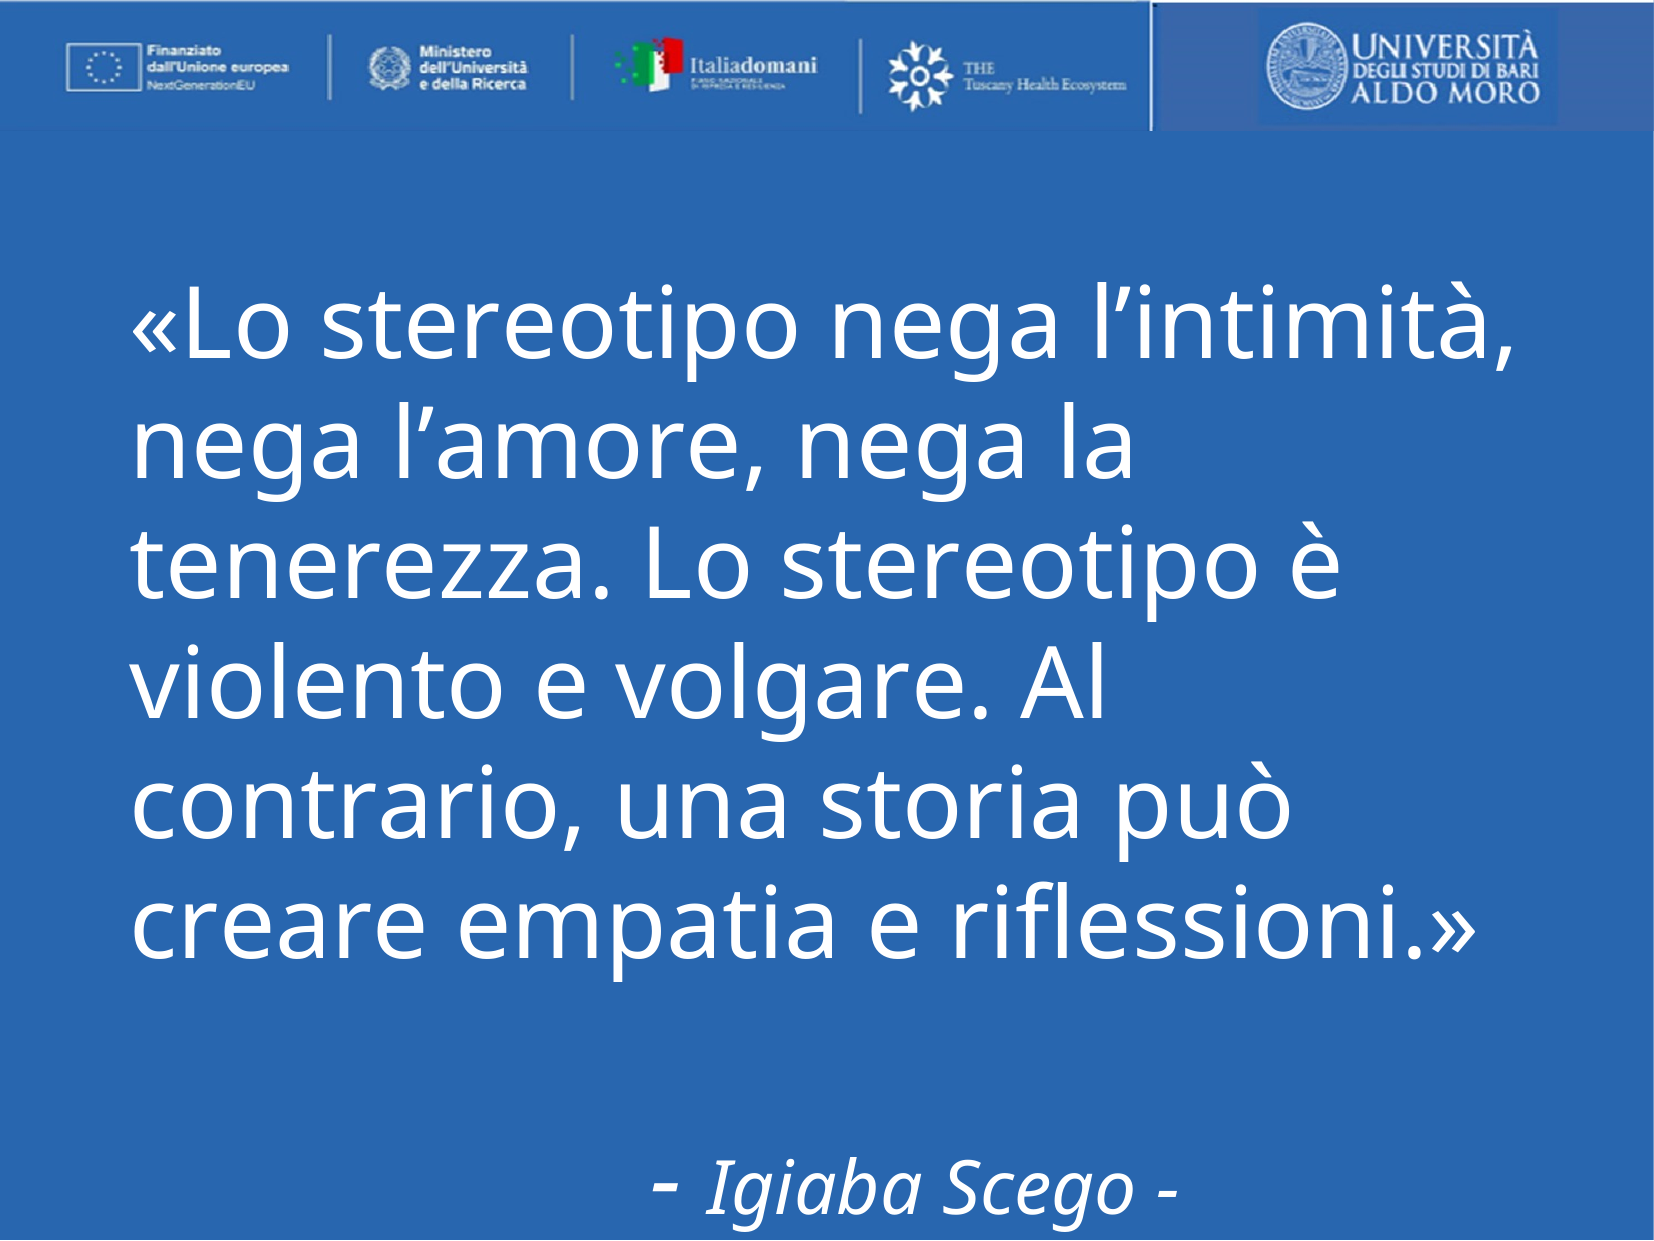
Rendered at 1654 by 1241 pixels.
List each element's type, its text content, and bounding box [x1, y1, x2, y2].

picture [0, 0, 1654, 132]
subtitle «Lo stereotipo nega l’intimità, nega l’amore, nega la tenerezza. Lo stereotipo è violento e volgare. Al contrario, una storia può creare empatia e riflessioni.» - Igiaba Scego - [115, 251, 1539, 990]
